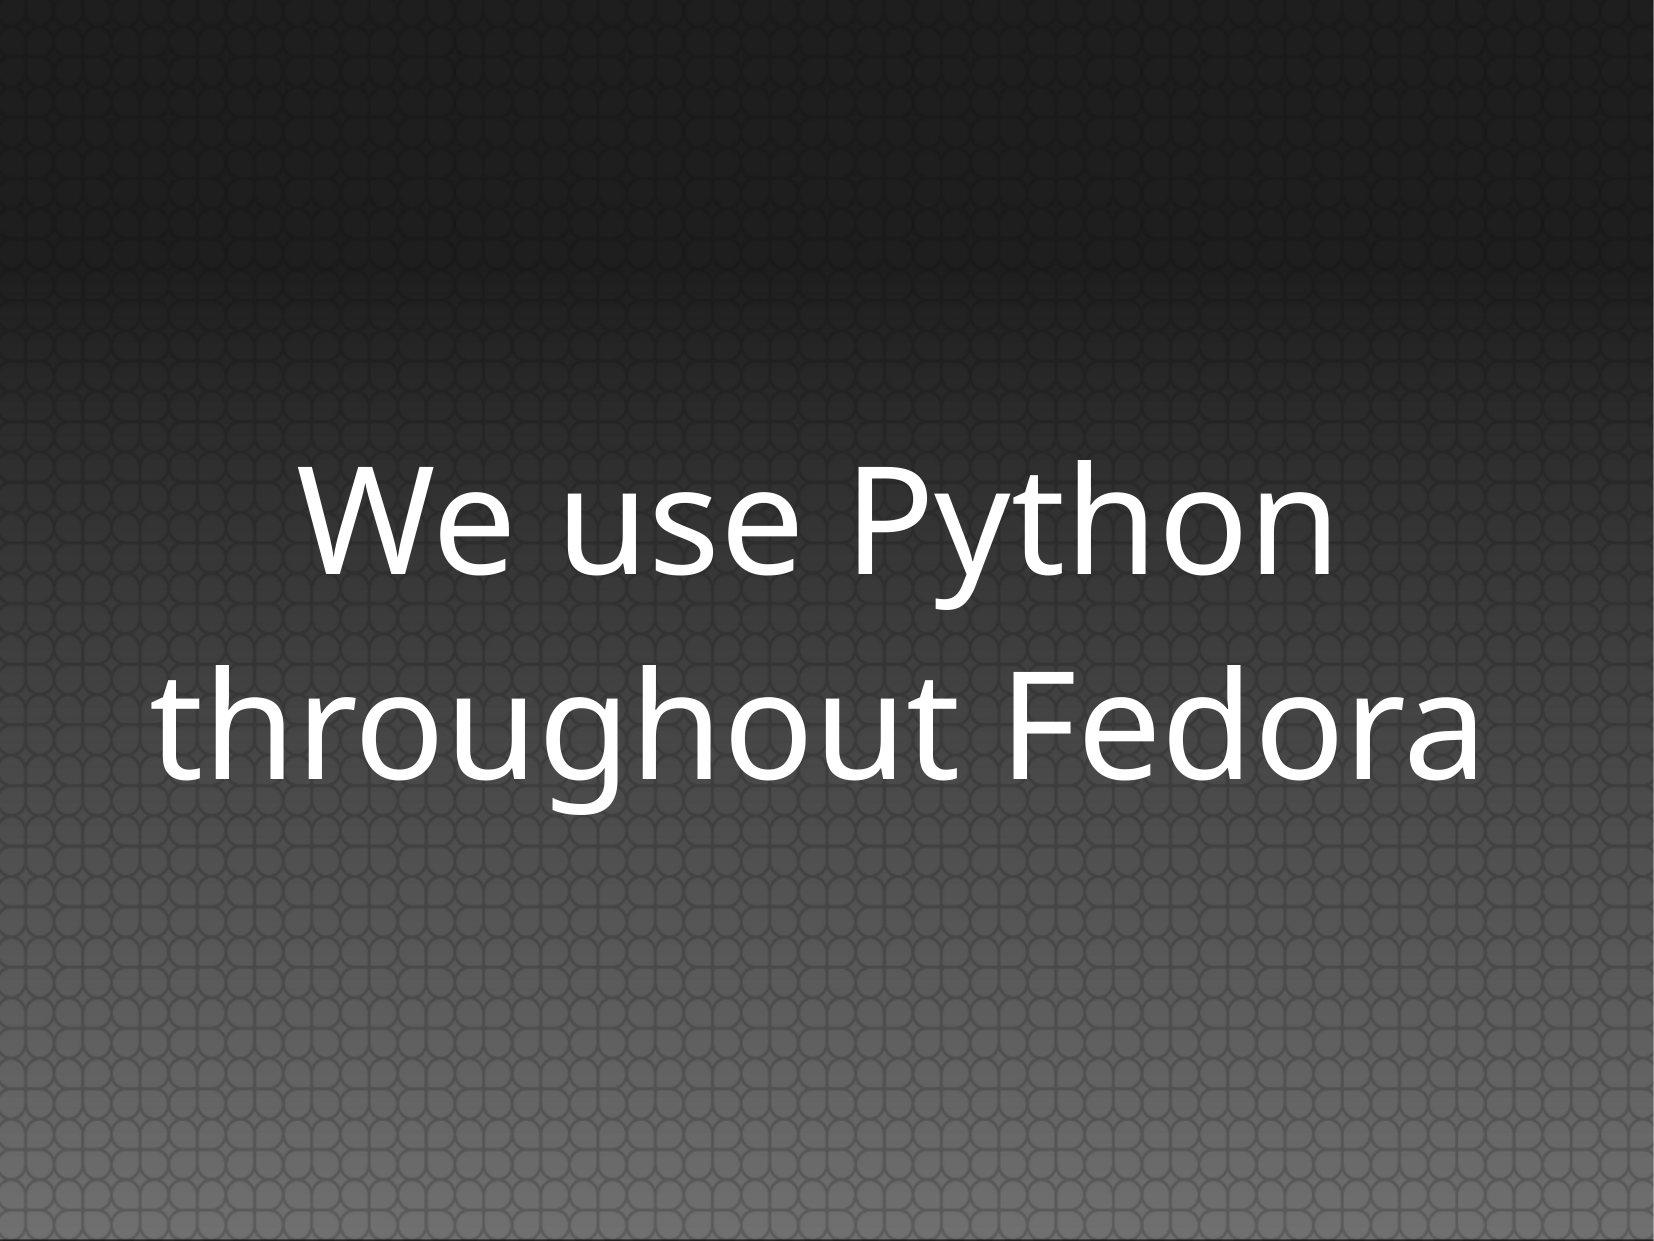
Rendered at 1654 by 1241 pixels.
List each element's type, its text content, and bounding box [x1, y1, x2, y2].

picture [0, 0, 1654, 1241]
title We use Python throughout Fedora [75, 451, 1564, 787]
